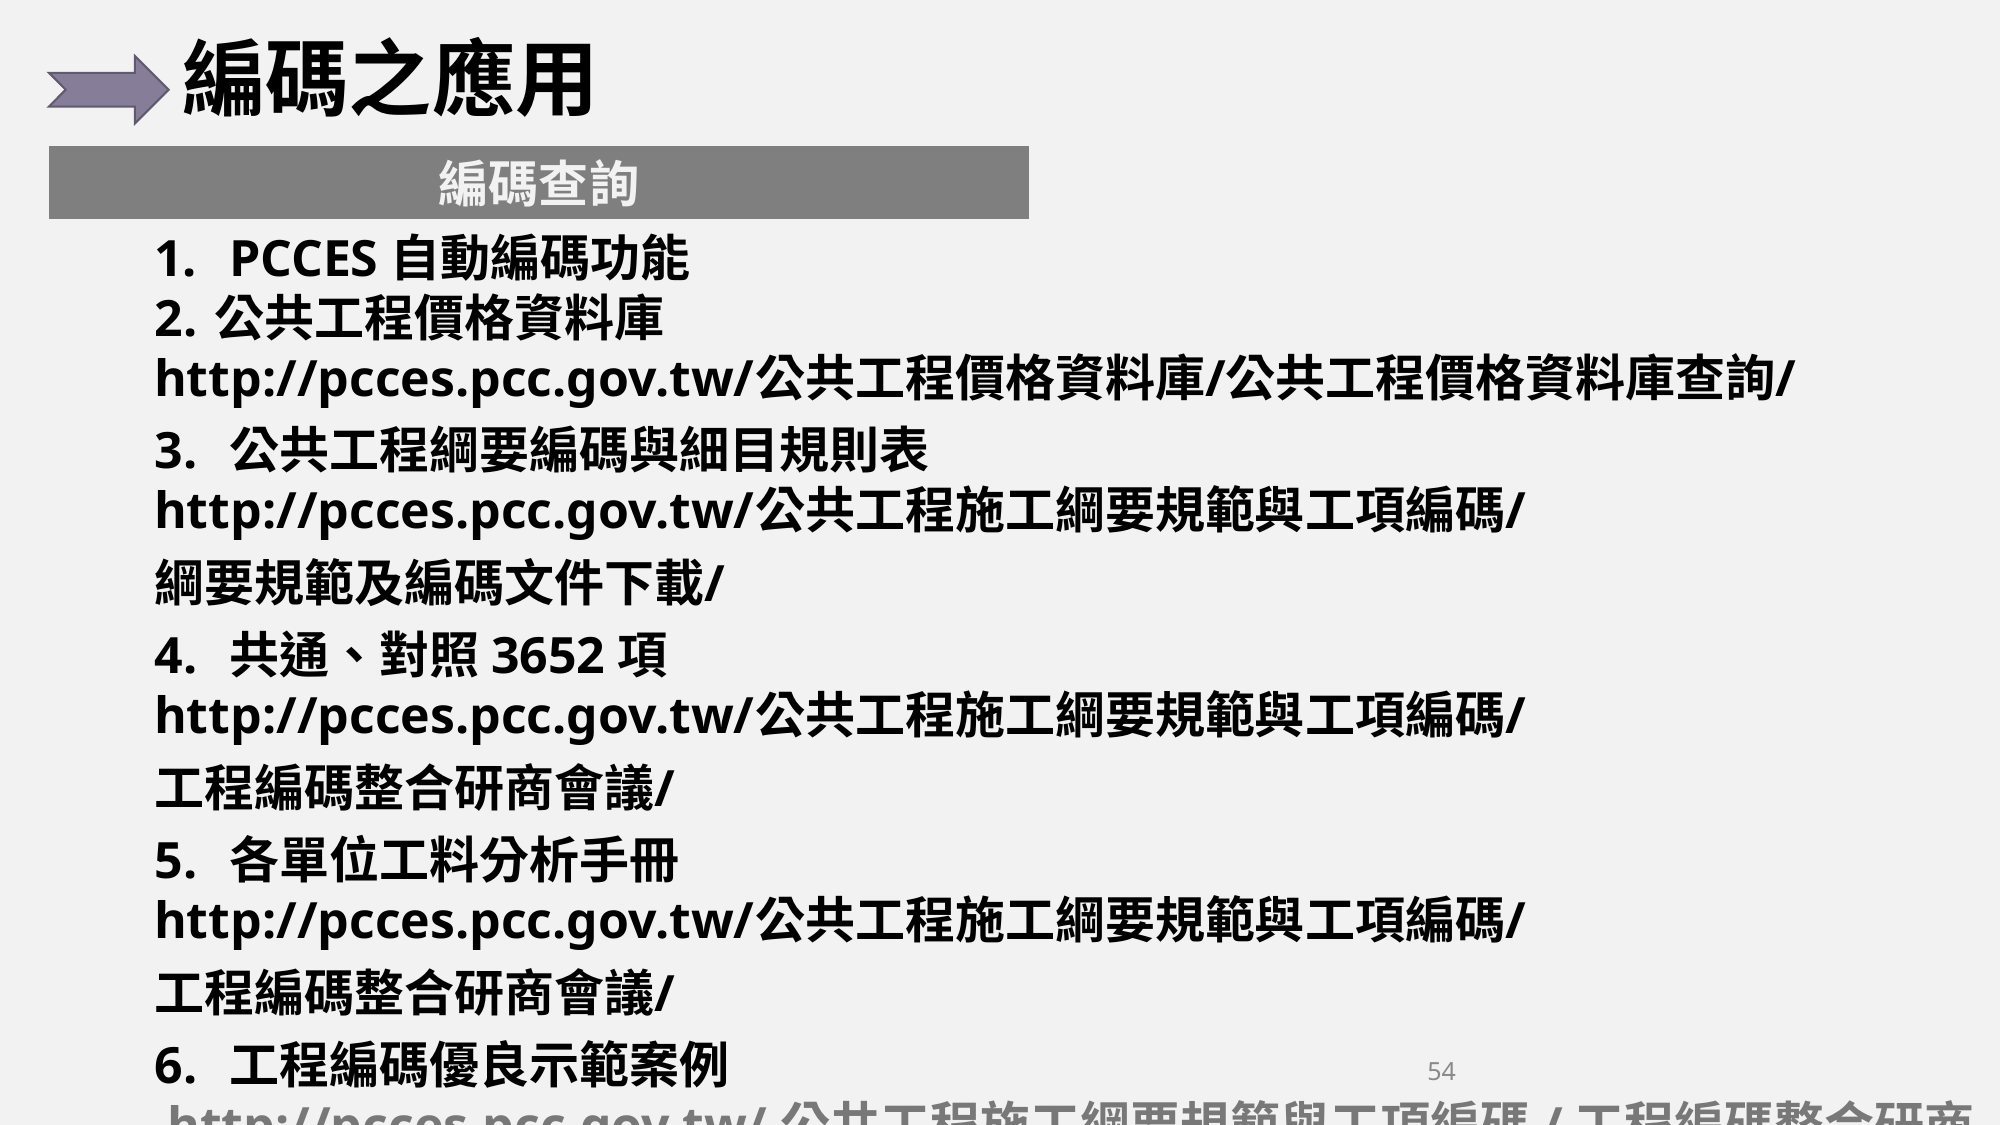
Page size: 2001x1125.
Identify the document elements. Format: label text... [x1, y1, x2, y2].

text_box 編碼查詢 [49, 146, 1029, 219]
text_box 54 [1412, 1042, 1863, 1103]
text_box PCCES自動編碼功能 公共工程價格資料庫 http://pcces.pcc.gov.tw/公共工程價格資料庫/公共工程價格資料庫查詢/ 公共工程綱要編碼與細目規則表 http://pcces.pcc.gov.tw/公共工程施工綱要規範與工項編碼/綱要規範及編碼文件下載/ 共通、對照3652項 http://pcces.pcc.gov.tw/公共工程施工綱要規範與工項編碼/工程編碼整合研商會議/ 各單位工料分析手冊 http://pcces.pcc.gov.tw/公共工程施工綱要規範與工項編碼/工程編碼整合研商會議/ 工程編碼優良示範案例 http://pcces.pcc.gov.tw/公共工程施工綱要規範與工項編碼/工程編碼整合研商會議/ 營建物價 公共工程常用植栽手冊VOL.05 營建物價綠建材專刊 [0, 219, 2000, 1125]
text_box 編碼之應用 [167, 18, 1375, 135]
text_box [48, 55, 167, 124]
